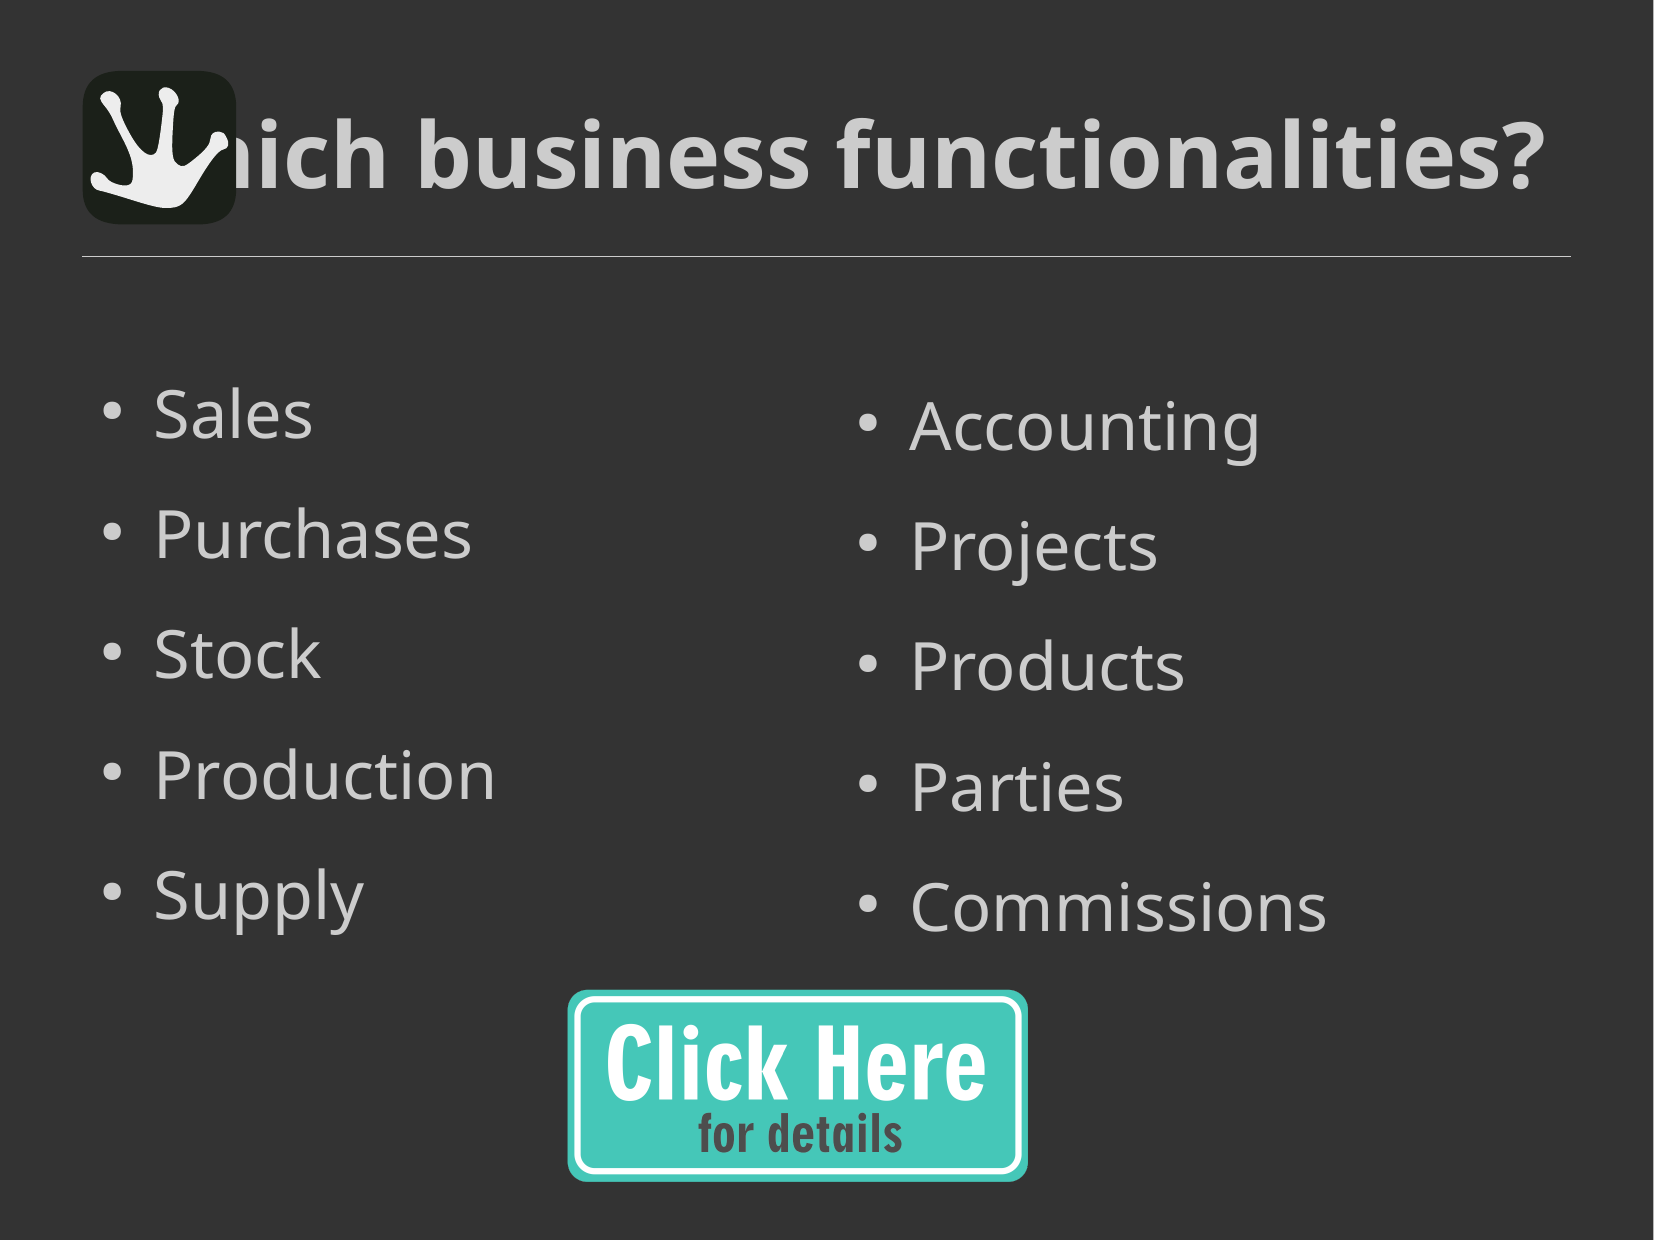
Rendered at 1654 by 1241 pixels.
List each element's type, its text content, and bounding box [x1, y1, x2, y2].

title Which business functionalities? [82, 49, 1571, 257]
picture [82, 70, 237, 225]
list Accounting Projects Products Parties Commissions [838, 379, 1418, 1099]
list Sales Purchases Stock Production Supply [82, 367, 662, 1087]
picture [567, 989, 1028, 1182]
